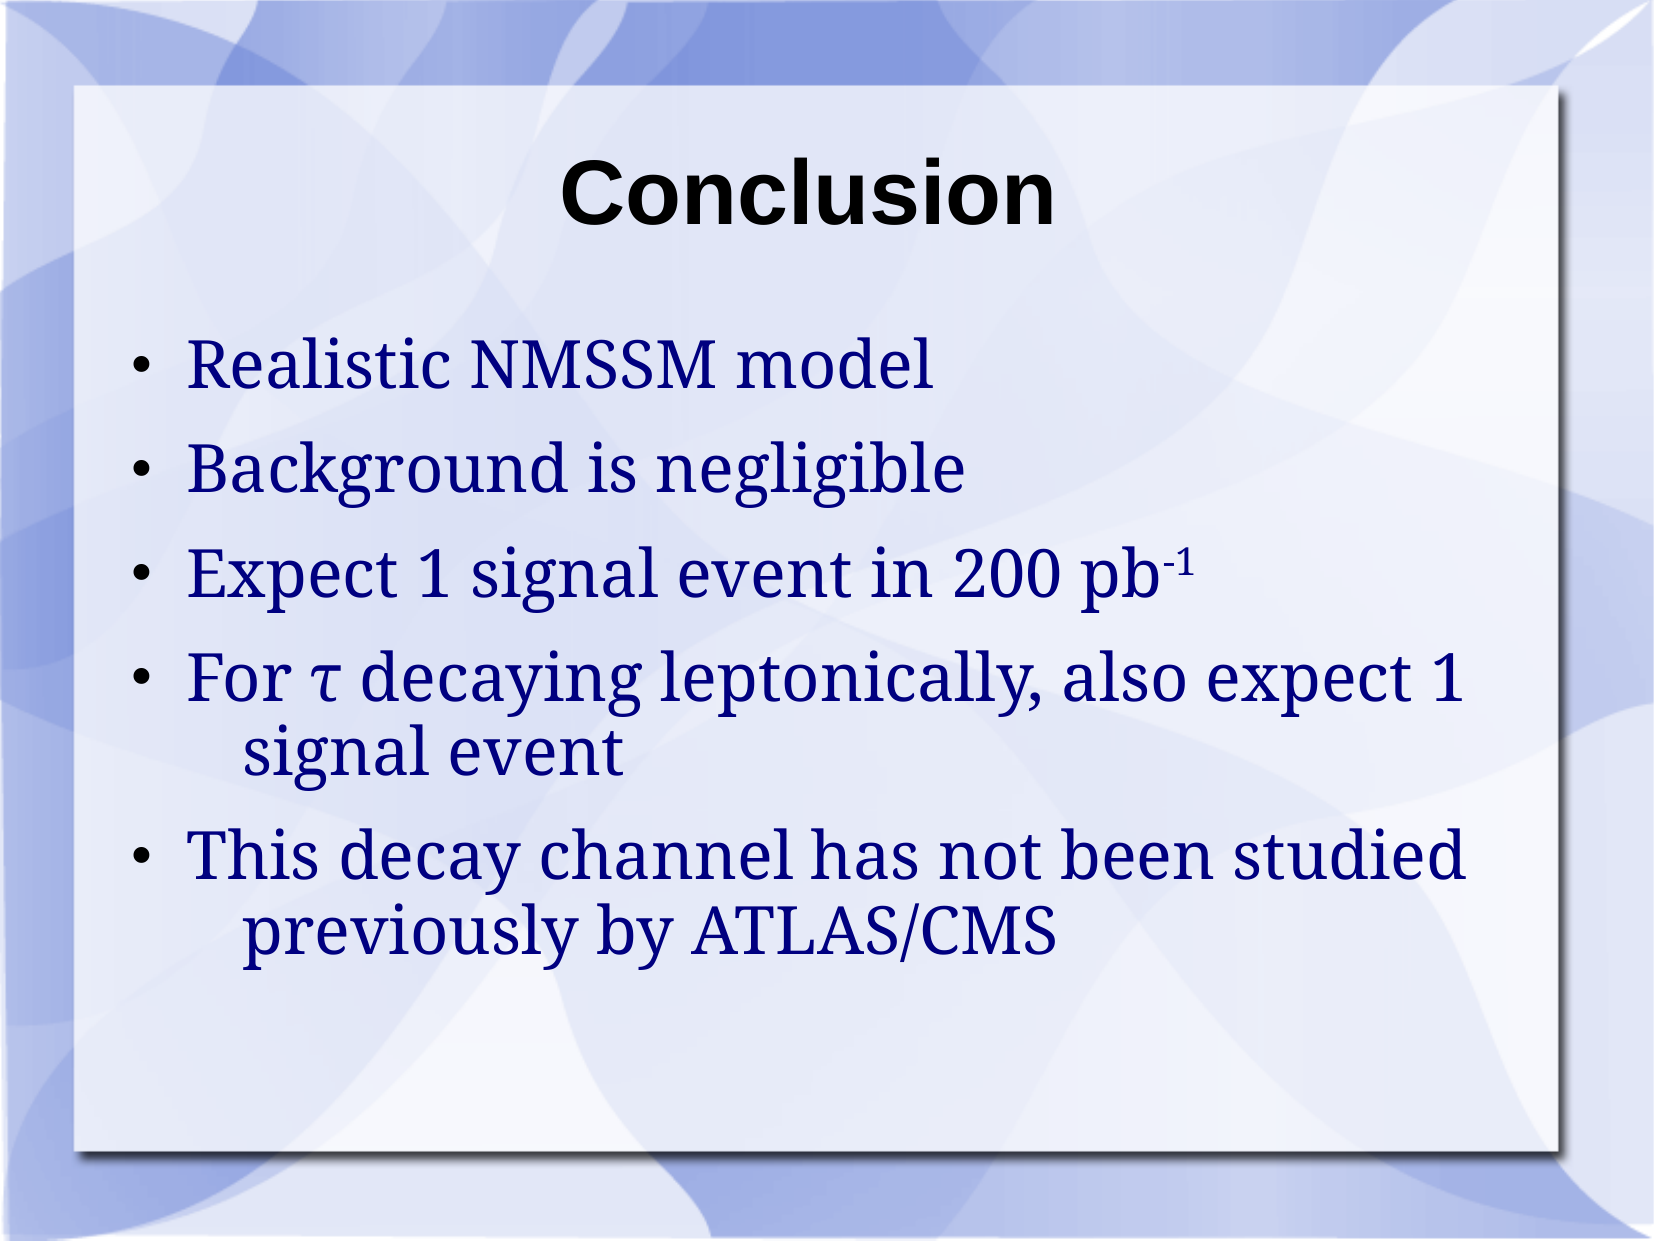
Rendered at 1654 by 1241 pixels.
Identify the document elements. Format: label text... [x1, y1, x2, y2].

picture [0, 0, 1654, 1241]
list Realistic NMSSM model Background is negligible Expect 1 signal event in 200 pb-1 For τ decaying leptonically, also expect 1 signal event This decay channel has not been studied previously by ATLAS/CMS [129, 324, 1488, 1144]
title Conclusion [82, 98, 1536, 291]
